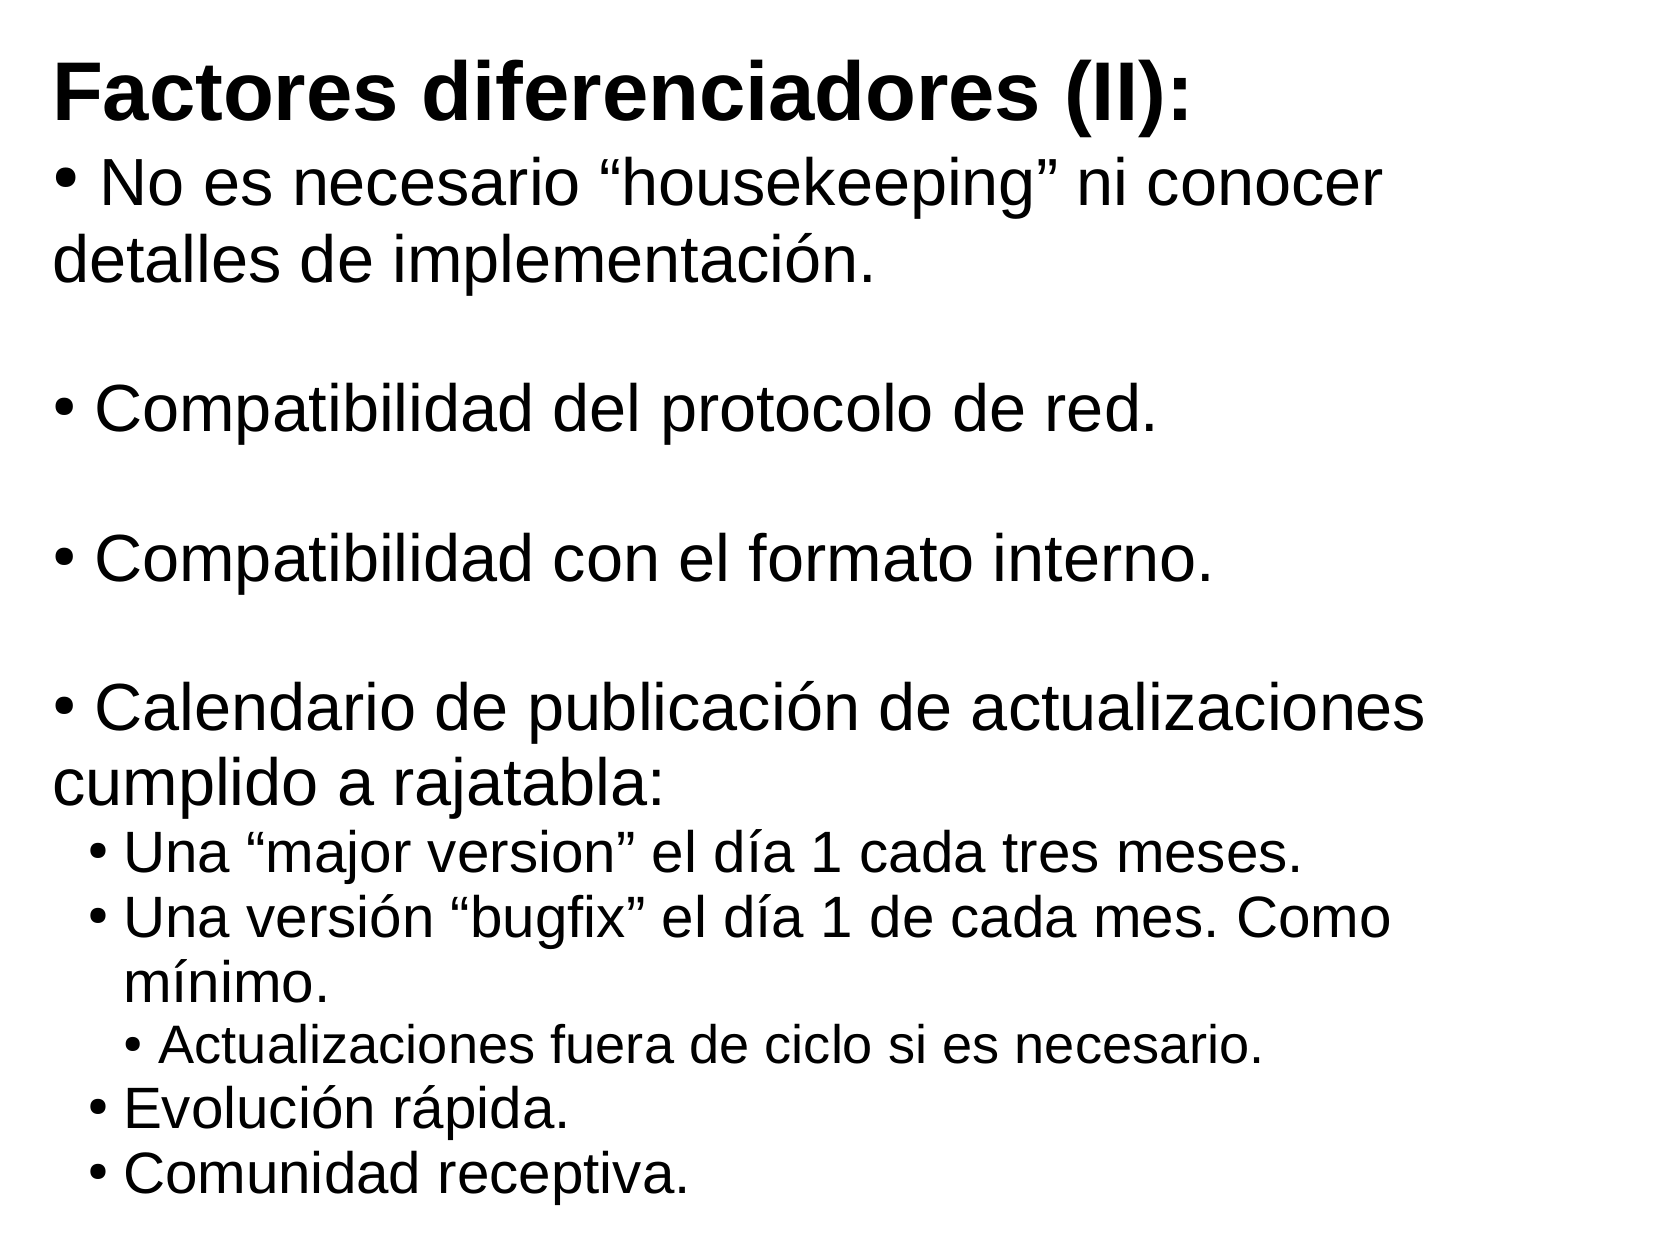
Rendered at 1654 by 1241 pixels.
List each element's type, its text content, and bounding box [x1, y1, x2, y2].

text_box Factores diferenciadores (II): No es necesario “housekeeping” ni conocer detalles de implementación. Compatibilidad del protocolo de red. Compatibilidad con el formato interno. Calendario de publicación de actualizaciones cumplido a rajatabla: Una “major version” el día 1 cada tres meses. Una versión “bugfix” el día 1 de cada mes. Como mínimo. Actualizaciones fuera de ciclo si es necesario. Evolución rápida. Comunidad receptiva. [37, 37, 1613, 1214]
